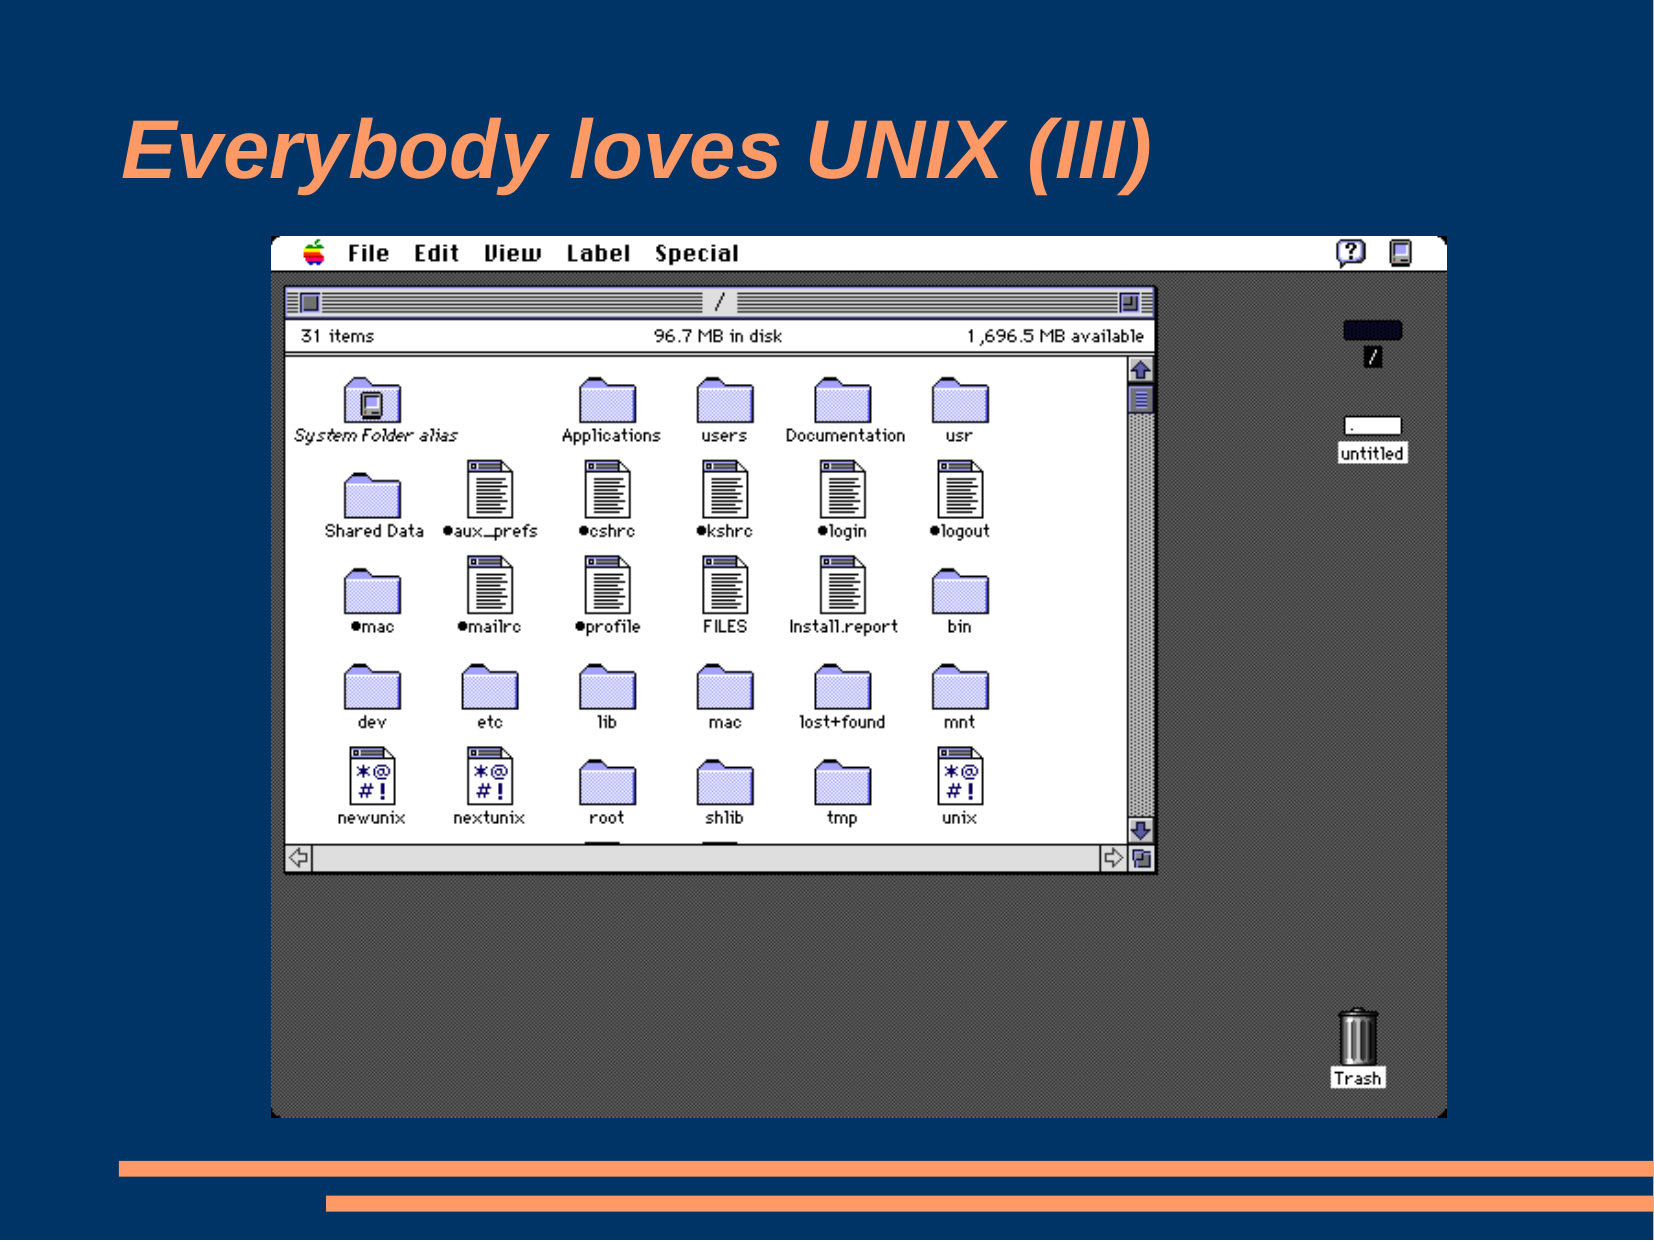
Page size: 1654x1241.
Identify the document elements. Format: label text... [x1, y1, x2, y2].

picture [271, 236, 1447, 1118]
title Everybody loves UNIX (III) [121, 53, 1534, 246]
